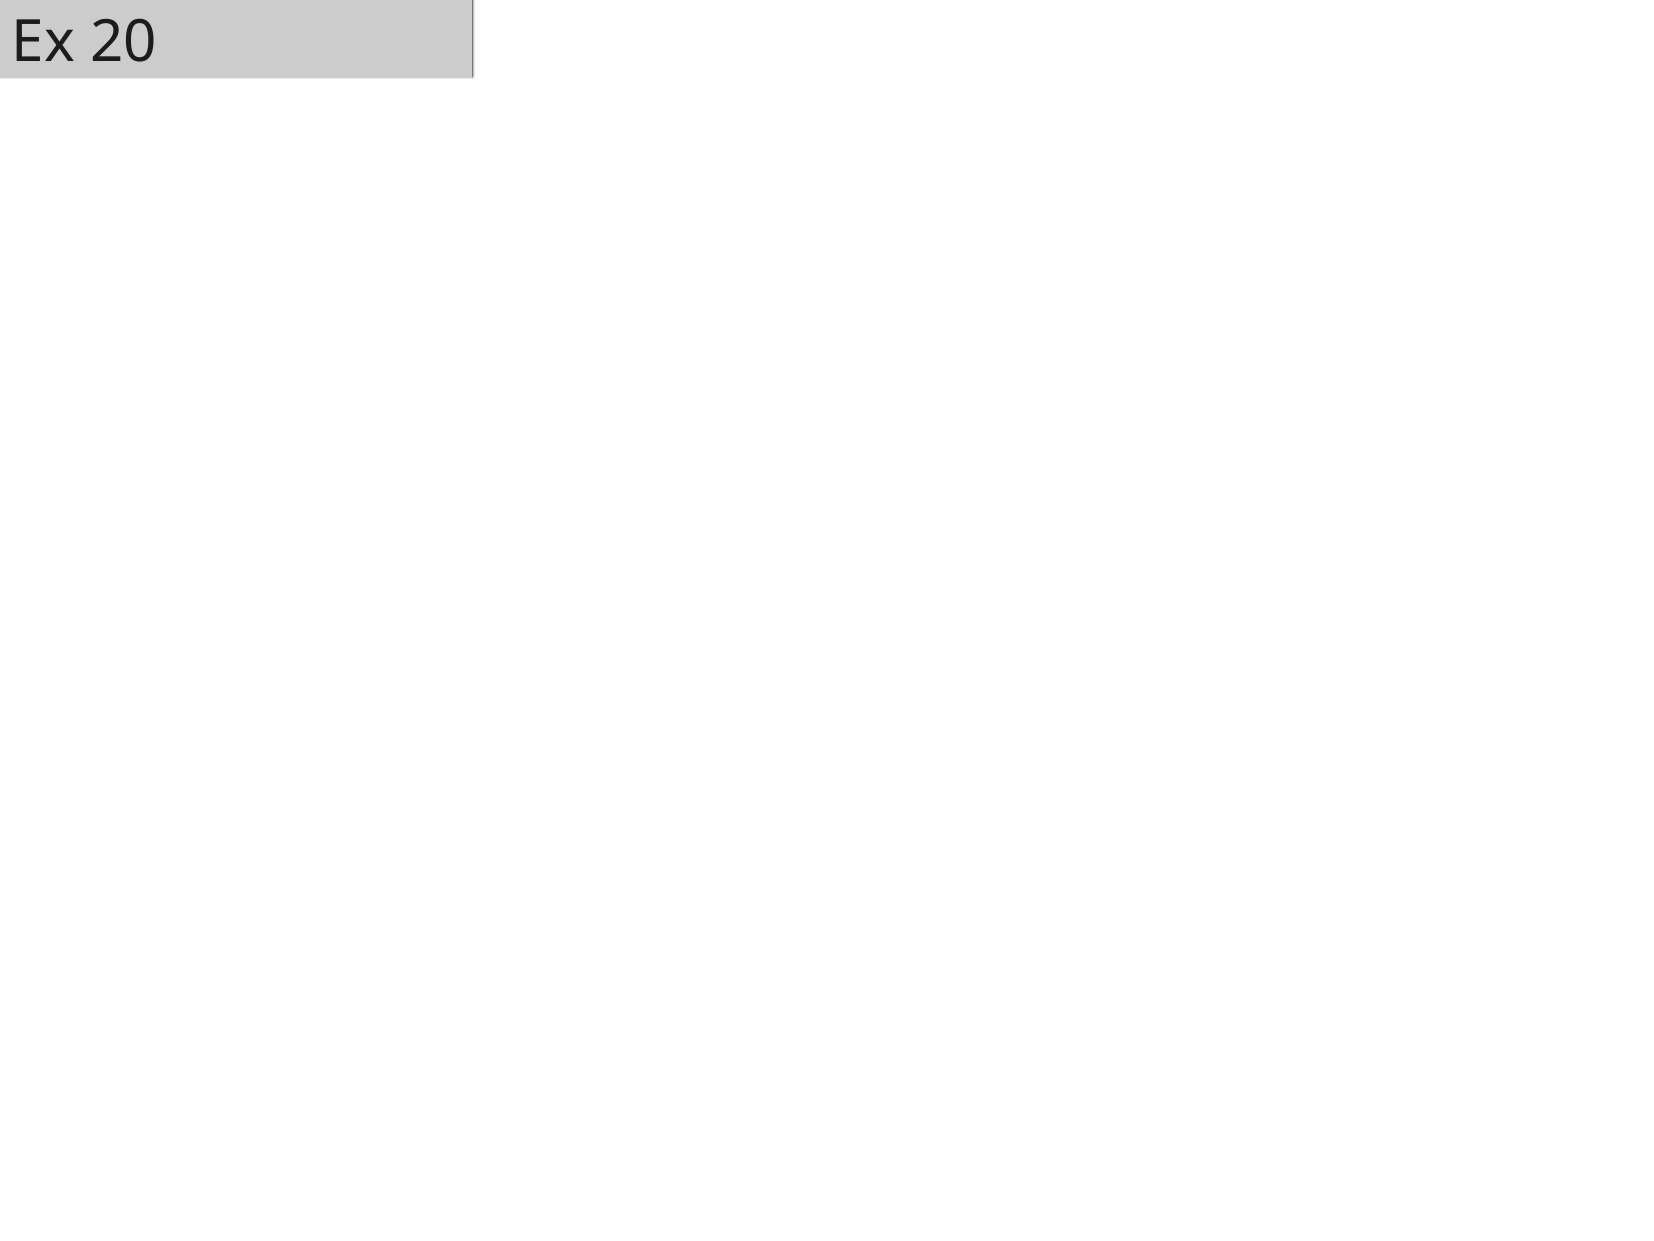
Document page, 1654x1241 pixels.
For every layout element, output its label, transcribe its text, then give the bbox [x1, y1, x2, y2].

title Ex 20 [0, 0, 473, 79]
